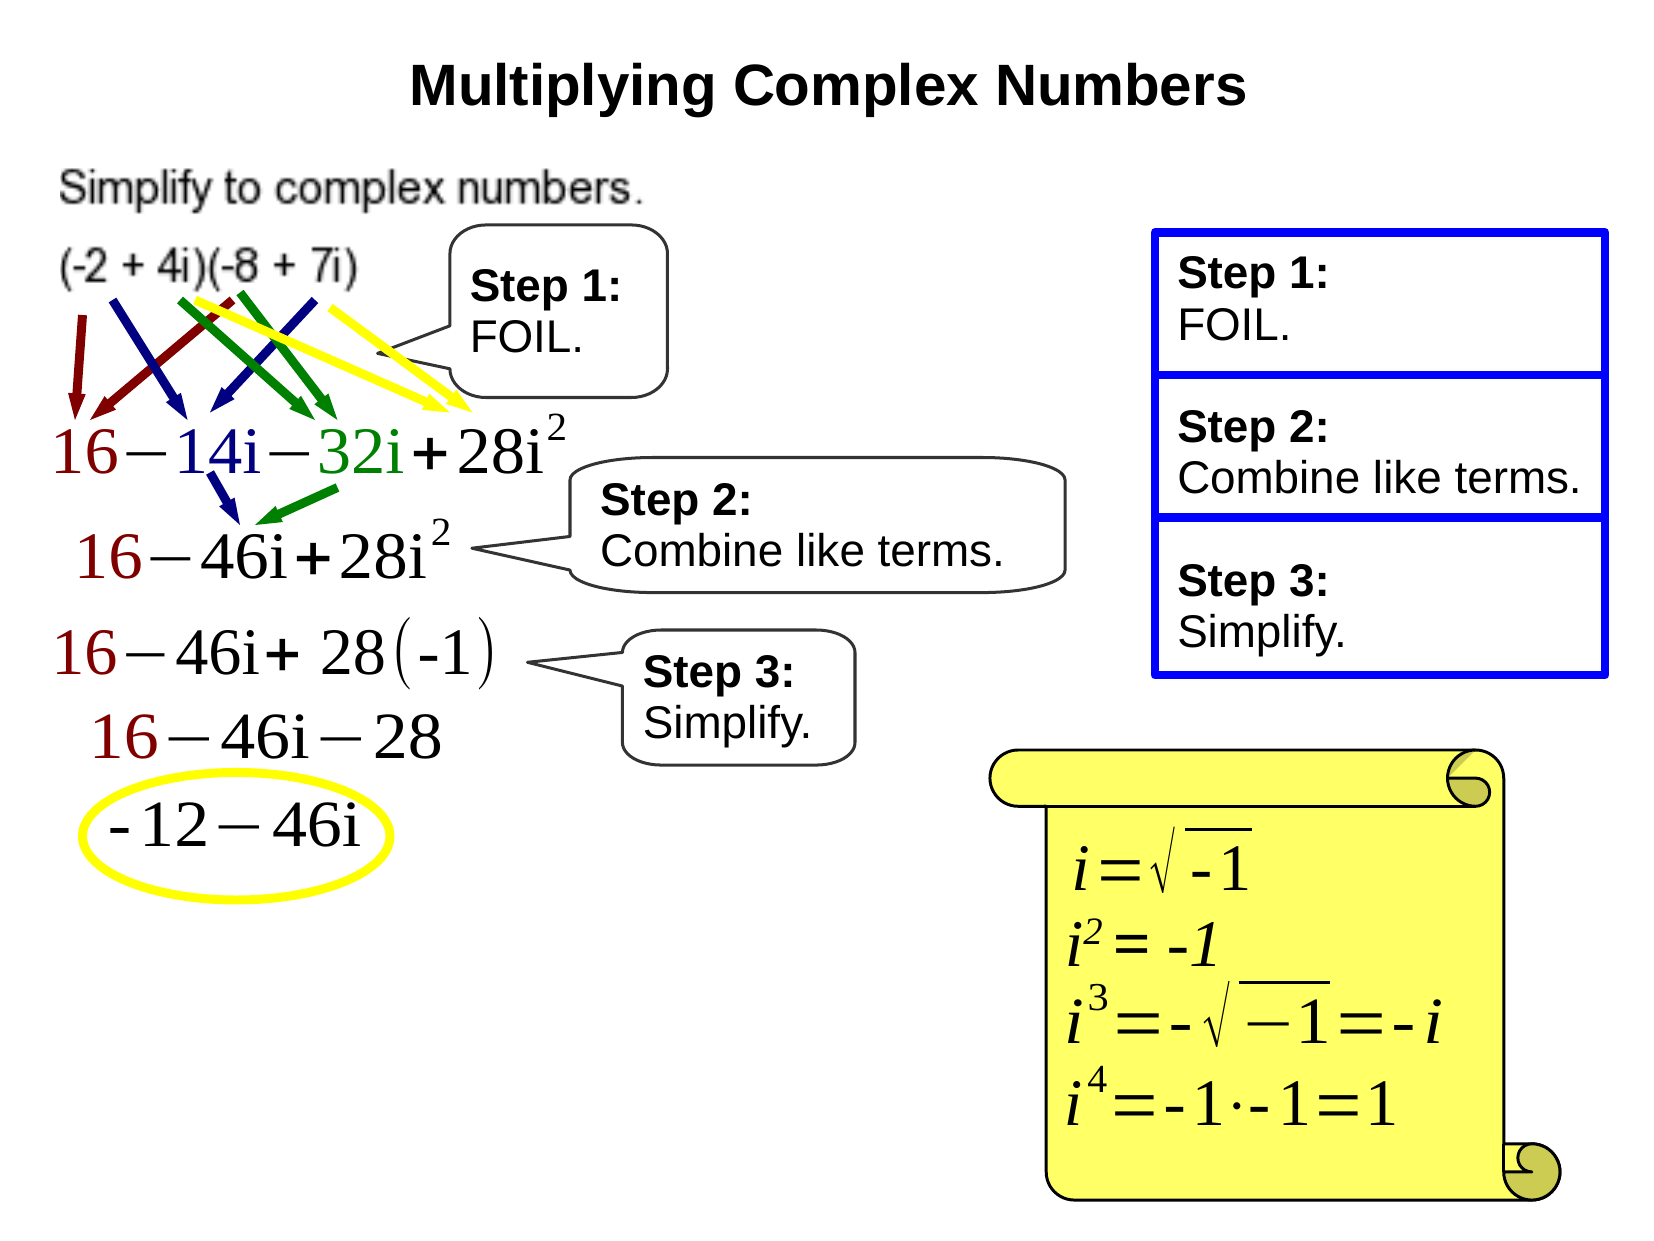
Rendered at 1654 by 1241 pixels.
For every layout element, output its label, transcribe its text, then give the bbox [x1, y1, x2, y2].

chart [1065, 825, 1258, 905]
text_box i2 = -1 [1050, 900, 1313, 1097]
text_box Step 3: Simplify. [527, 630, 856, 766]
text_box [989, 750, 1561, 1201]
text_box Step 1: FOIL. Step 2: Combine like terms. Step 3: Simplify. [1162, 240, 1601, 371]
picture [60, 142, 758, 331]
chart [67, 510, 458, 594]
chart [1057, 975, 1449, 1141]
text_box Step 1: FOIL. Step 2: Combine like terms. Step 3: Simplify. [1162, 379, 1601, 513]
chart [82, 699, 450, 773]
text_box Step 1: FOIL. Step 2: Combine like terms. Step 3: Simplify. [1162, 522, 1601, 671]
chart [101, 787, 368, 861]
text_box Step 1: FOIL. [377, 224, 668, 398]
chart [43, 405, 574, 489]
text_box Step 2: Combine like terms. [471, 457, 1066, 593]
text_box Multiplying Complex Numbers [97, 45, 1561, 127]
chart [45, 615, 504, 691]
text_box Step 1: FOIL. Step 2: Combine like terms. Step 3: Simplify. [1162, 240, 1621, 980]
